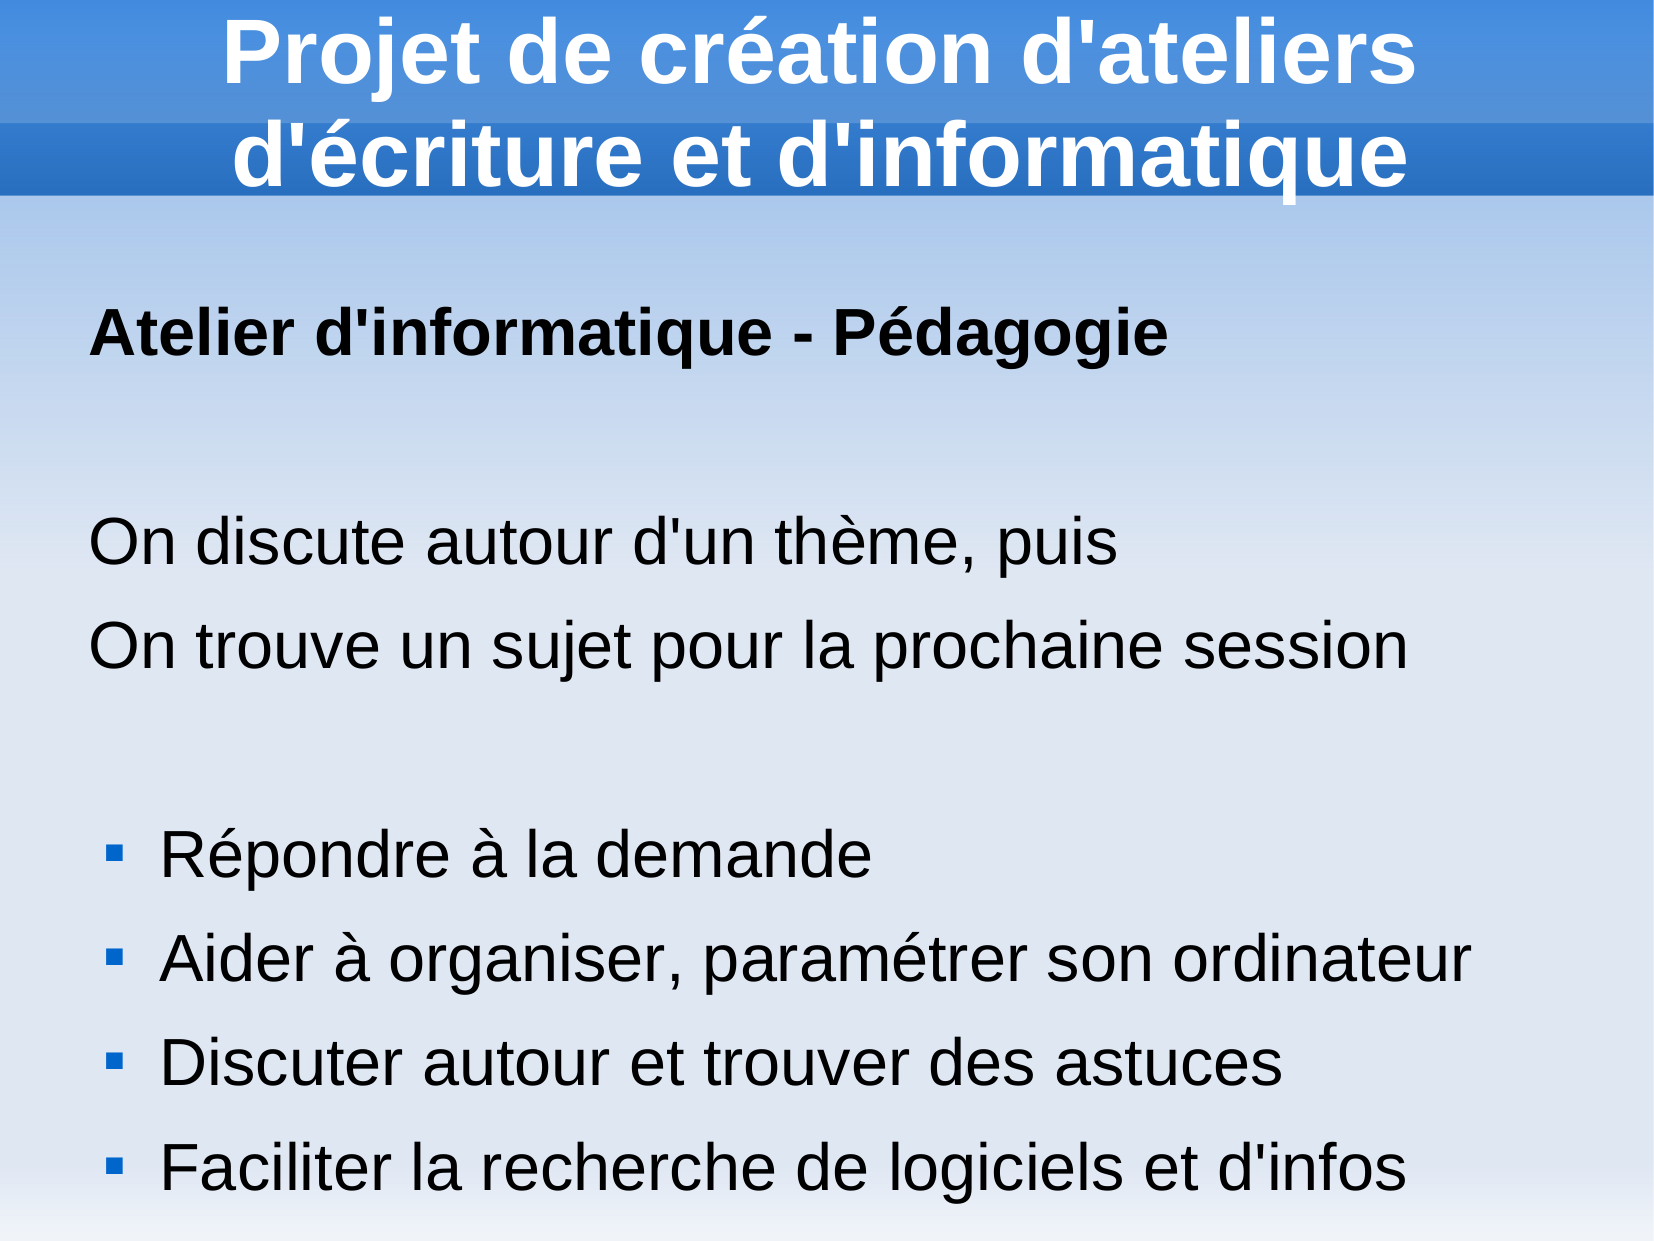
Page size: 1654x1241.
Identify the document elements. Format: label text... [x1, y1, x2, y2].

title Projet de création d'ateliers d'écriture et d'informatique [76, 0, 1565, 208]
list Atelier d'informatique - Pédagogie On discute autour d'un thème, puis On trouve un sujet pour la prochaine session Répondre à la demande Aider à organiser, paramétrer son ordinateur Discuter autour et trouver des astuces Faciliter la recherche de logiciels et d'infos [88, 295, 1577, 1205]
picture [0, 0, 1654, 1241]
